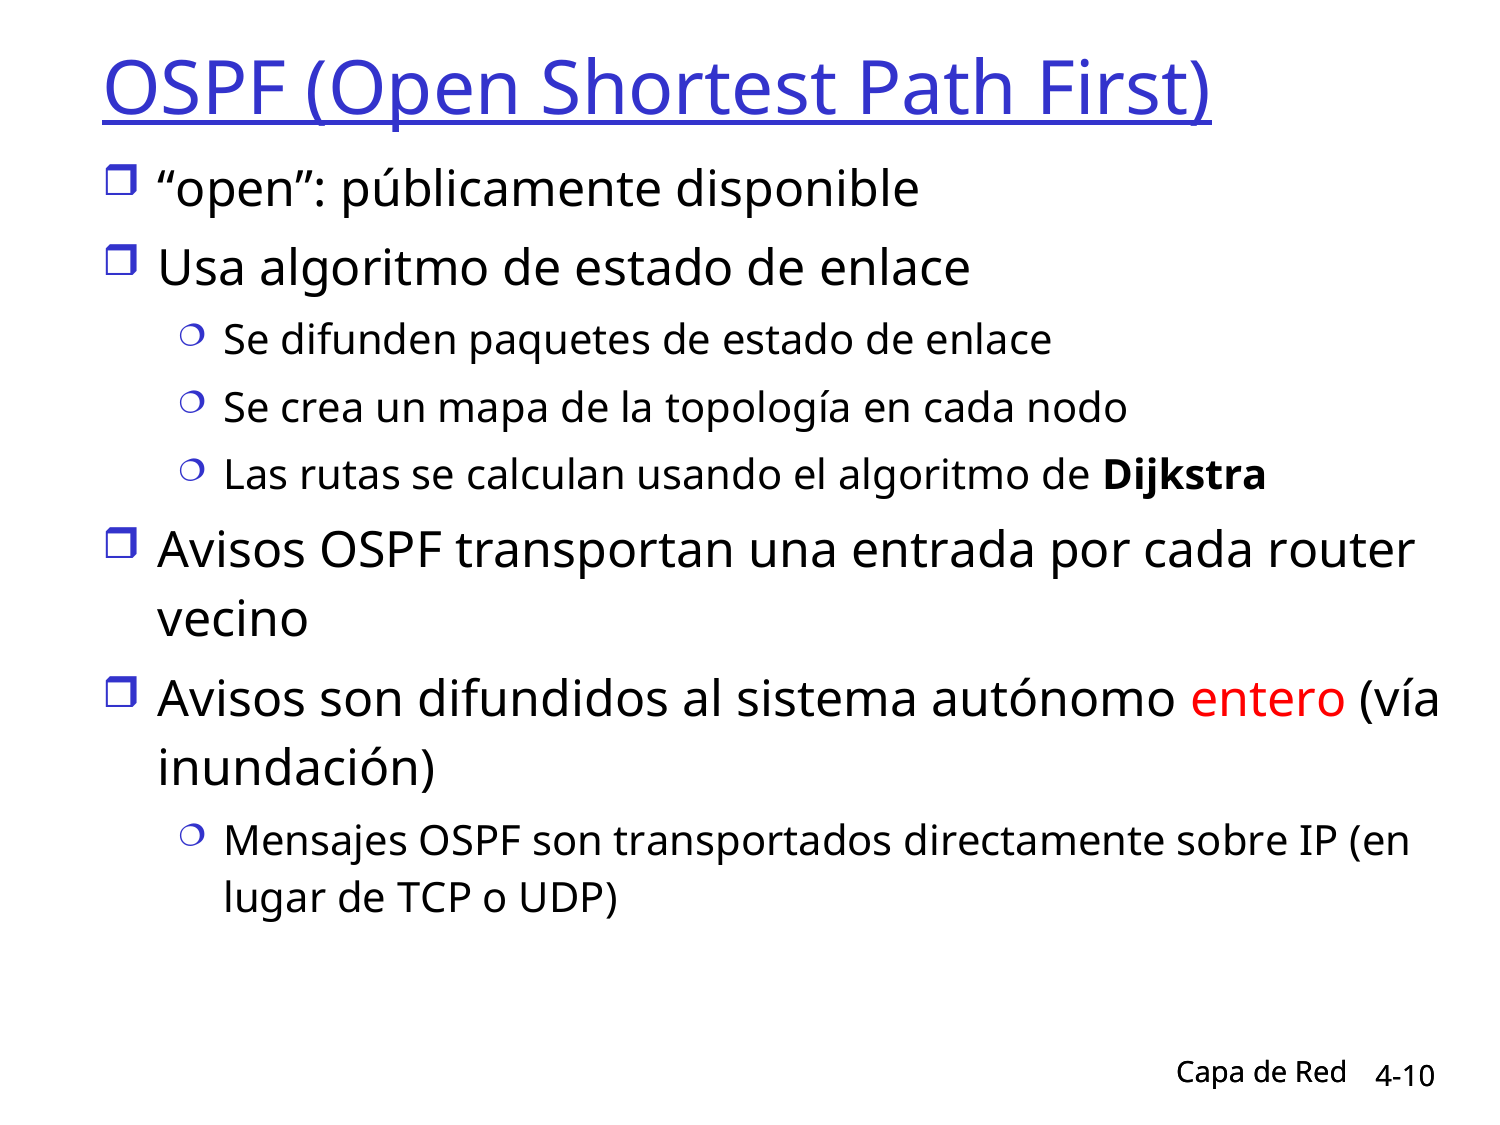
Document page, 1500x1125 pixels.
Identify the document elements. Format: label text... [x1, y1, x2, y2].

text_box 4-<number> [1339, 1050, 1451, 1125]
text_box Capa de Red [887, 1049, 1363, 1097]
list “open”: públicamente disponible Usa algoritmo de estado de enlace Se difunden paquetes de estado de enlace Se crea un mapa de la topología en cada nodo Las rutas se calculan usando el algoritmo de Dijkstra Avisos OSPF transportan una entrada por cada router vecino Avisos son difundidos al sistema autónomo entero (vía inundación) Mensajes OSPF son transportados directamente sobre IP (en lugar de TCP o UDP) [87, 149, 1463, 1025]
title OSPF (Open Shortest Path First) [87, 23, 1463, 149]
